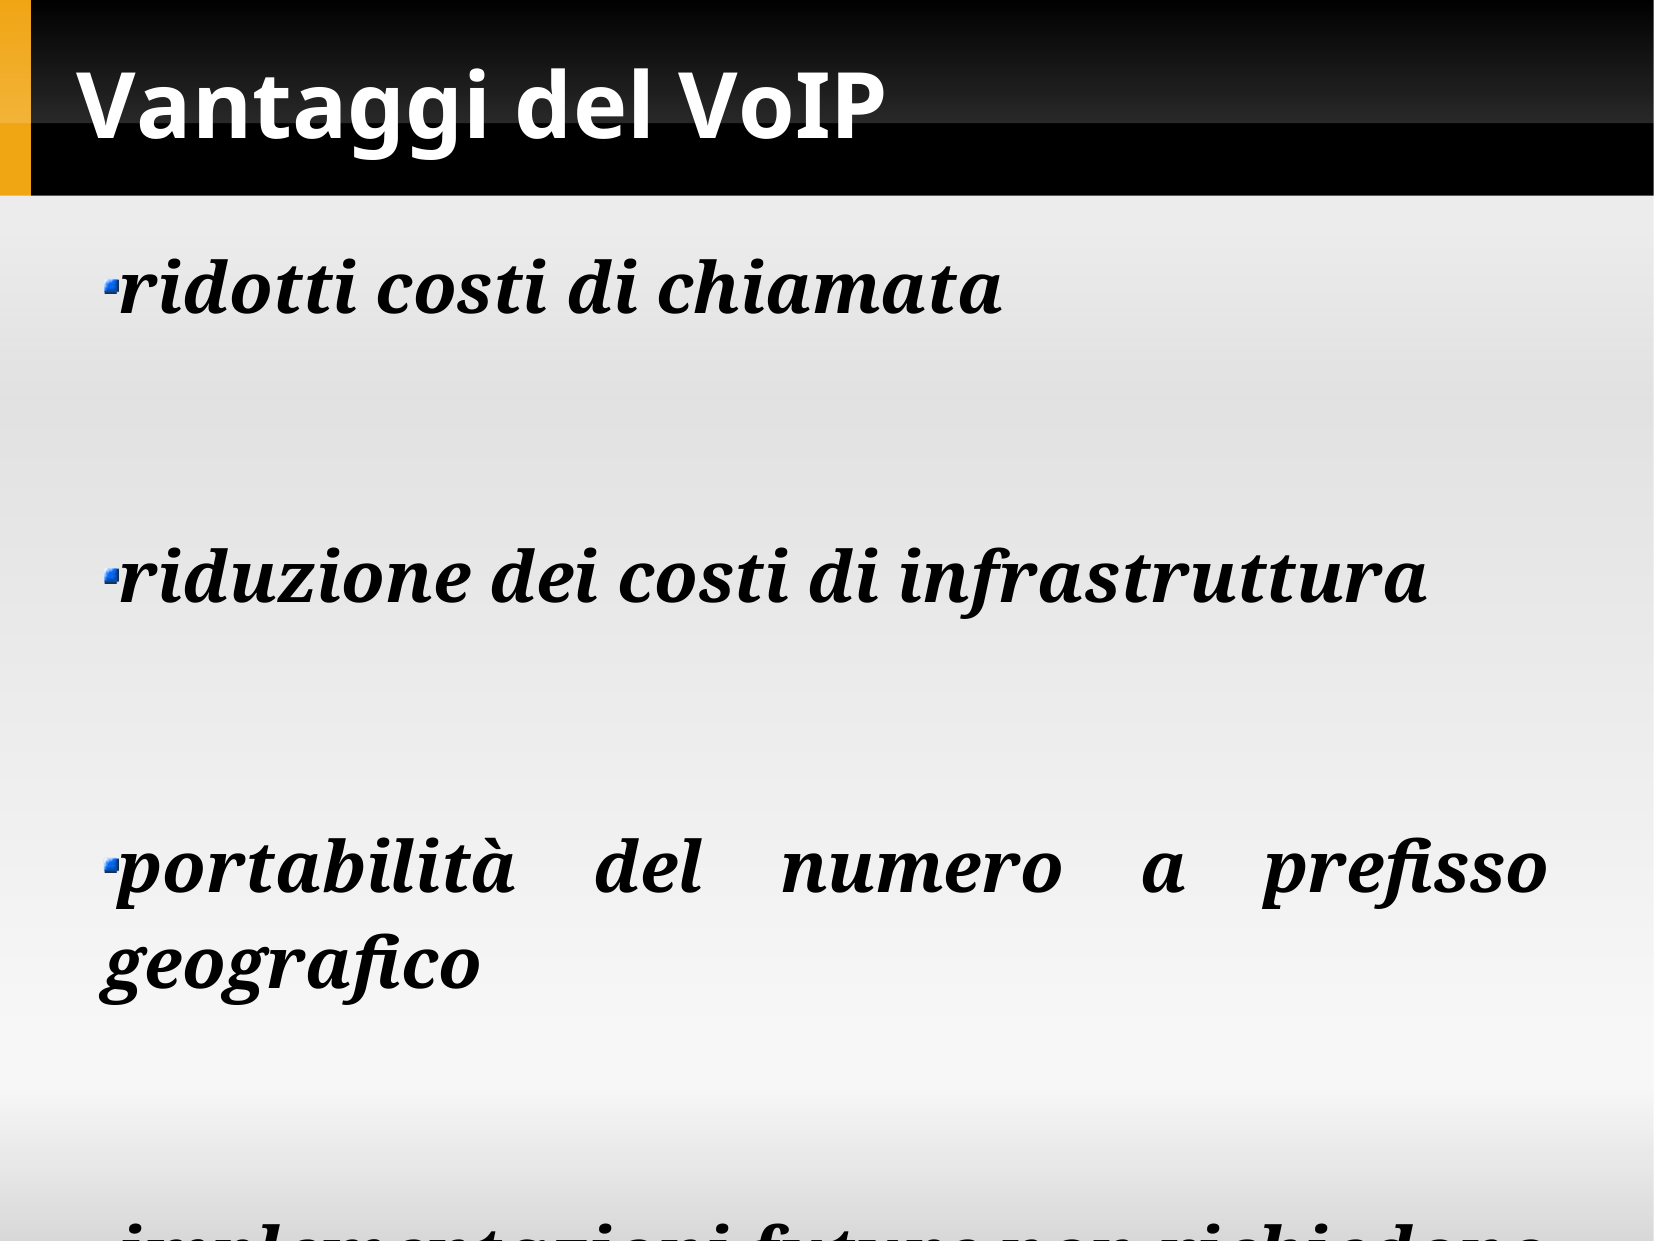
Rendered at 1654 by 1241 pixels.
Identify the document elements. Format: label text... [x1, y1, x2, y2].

title Vantaggi del VoIP [76, 0, 1565, 208]
text_box ridotti costi di chiamata riduzione dei costi di infrastruttura portabilità del numero a prefisso geografico implementazioni future non richiedono cambiamento dell'hardware [88, 230, 1565, 1241]
picture [0, 0, 1654, 1241]
